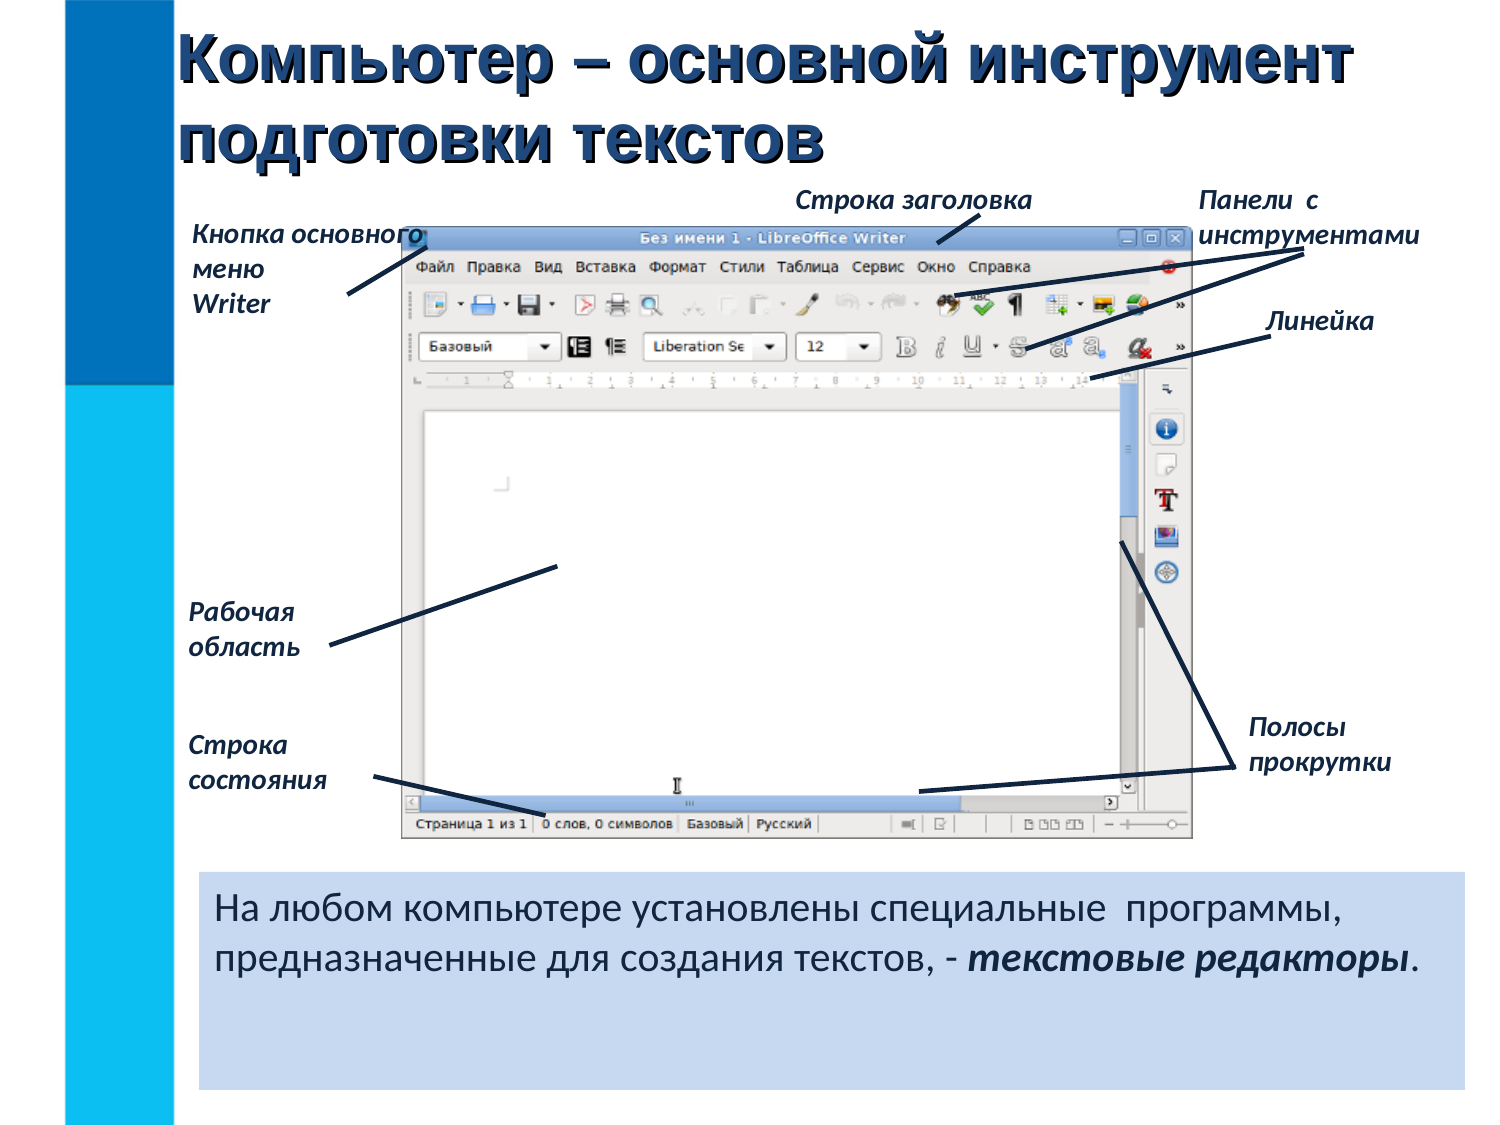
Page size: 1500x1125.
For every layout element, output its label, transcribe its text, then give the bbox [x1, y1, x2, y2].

text_box Линейка [1250, 293, 1438, 344]
text_box Строка состояния [173, 717, 428, 803]
picture [0, 0, 1500, 1125]
title Компьютер – основной инструмент подготовки текстов [161, 0, 1500, 188]
text_box Рабочая область [173, 584, 362, 670]
text_box Панели с инструментами [1183, 172, 1500, 259]
text_box Кнопка основного меню Writer [177, 206, 464, 327]
text_box Полосы прокрутки [1233, 699, 1488, 785]
text_box Строка заголовка [780, 172, 1183, 224]
list На любом компьютере установлены специальные программы, предназначенные для создания текстов, - текстовые редакторы. [199, 871, 1465, 1090]
